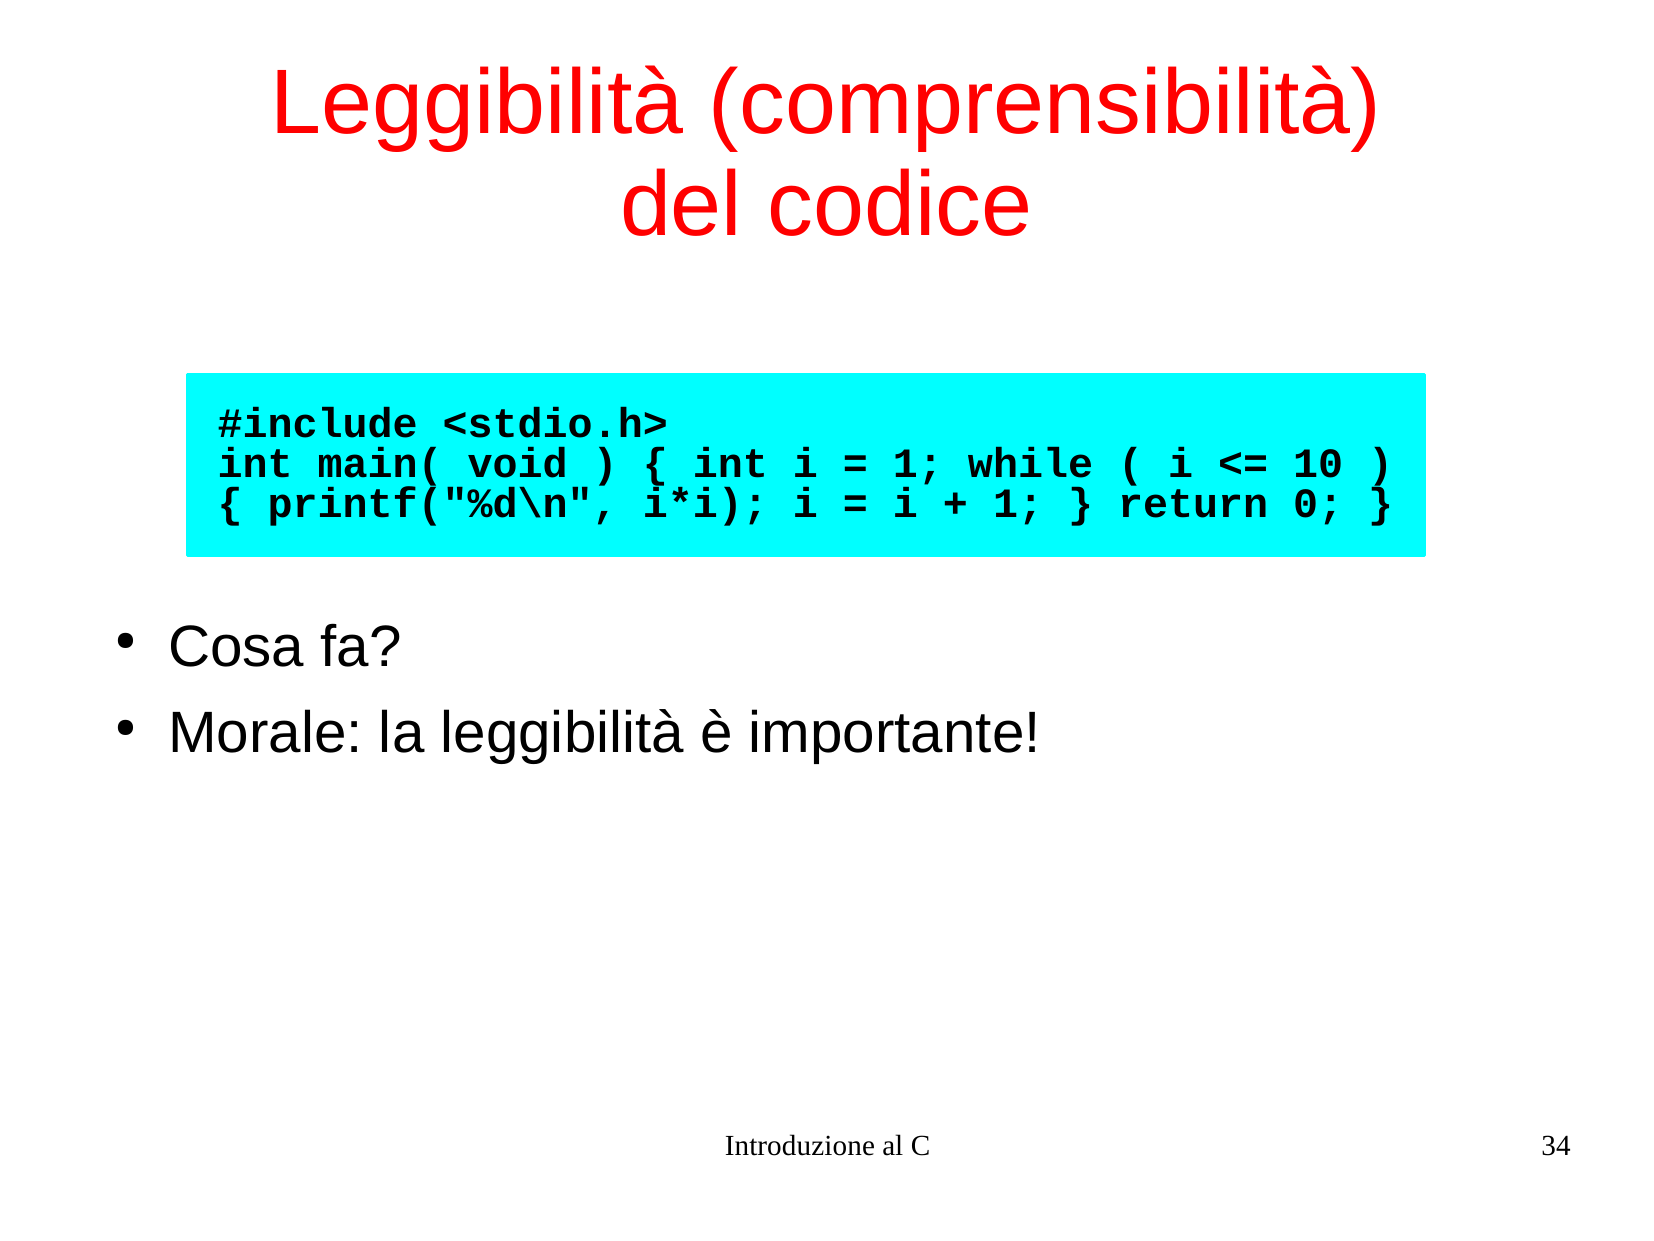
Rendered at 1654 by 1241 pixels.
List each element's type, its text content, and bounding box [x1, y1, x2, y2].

text_box #include <stdio.h> int main( void ) { int i = 1; while ( i <= 10 ) { printf("%d\n", i*i); i = i + 1; } return 0; } [187, 374, 1425, 556]
title Leggibilità (comprensibilità) del codice [82, 49, 1571, 257]
list Cosa fa? Morale: la leggibilità è importante! [82, 600, 1571, 1109]
